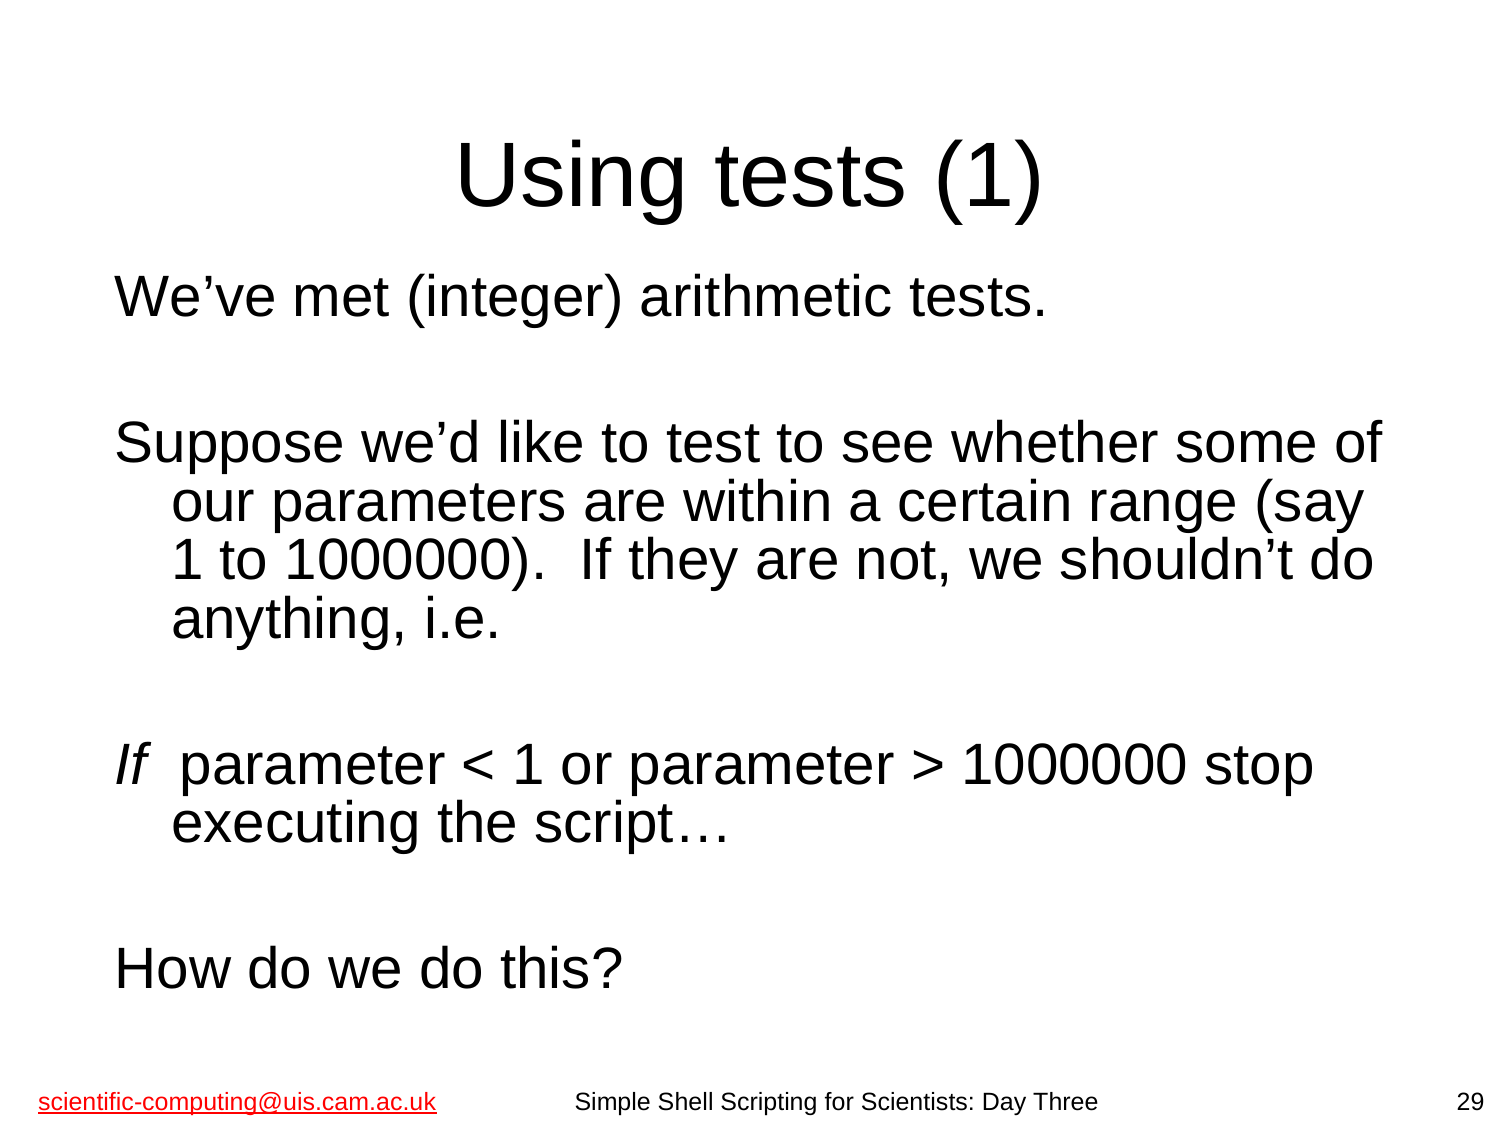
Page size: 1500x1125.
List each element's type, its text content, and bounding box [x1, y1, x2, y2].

title Using tests (1) [112, 112, 1388, 238]
list We’ve met (integer) arithmetic tests. Suppose we’d like to test to see whether some of our parameters are within a certain range (say 1 to 1000000). If they are not, we shouldn’t do anything, i.e. If parameter < 1 or parameter > 1000000 stop executing the script… How do we do this? [99, 262, 1401, 1051]
